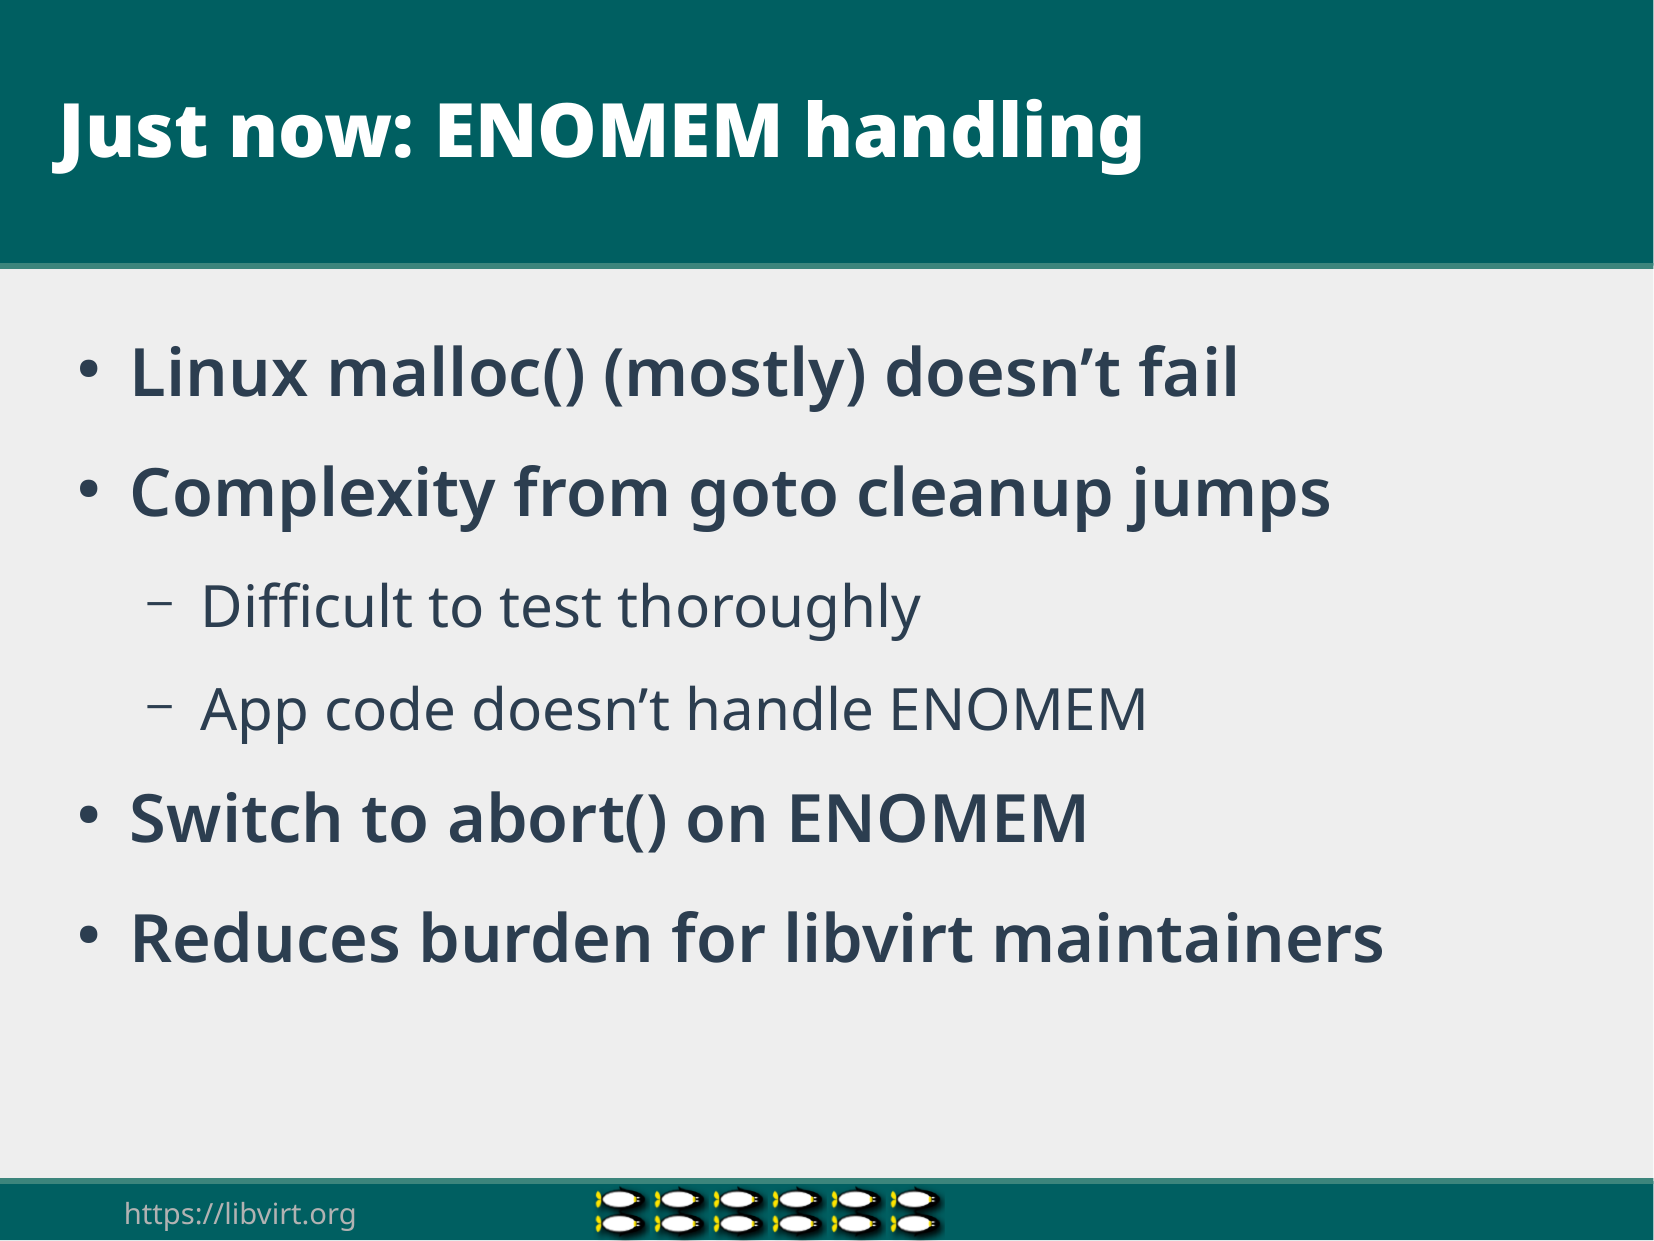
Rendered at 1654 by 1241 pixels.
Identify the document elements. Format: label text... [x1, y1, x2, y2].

title Just now: ENOMEM handling [59, 49, 1595, 207]
text_box [590, 1181, 945, 1241]
list Linux malloc() (mostly) doesn’t fail Complexity from goto cleanup jumps Difficult to test thoroughly App code doesn’t handle ENOMEM Switch to abort() on ENOMEM Reduces burden for libvirt maintainers [59, 324, 1595, 1152]
